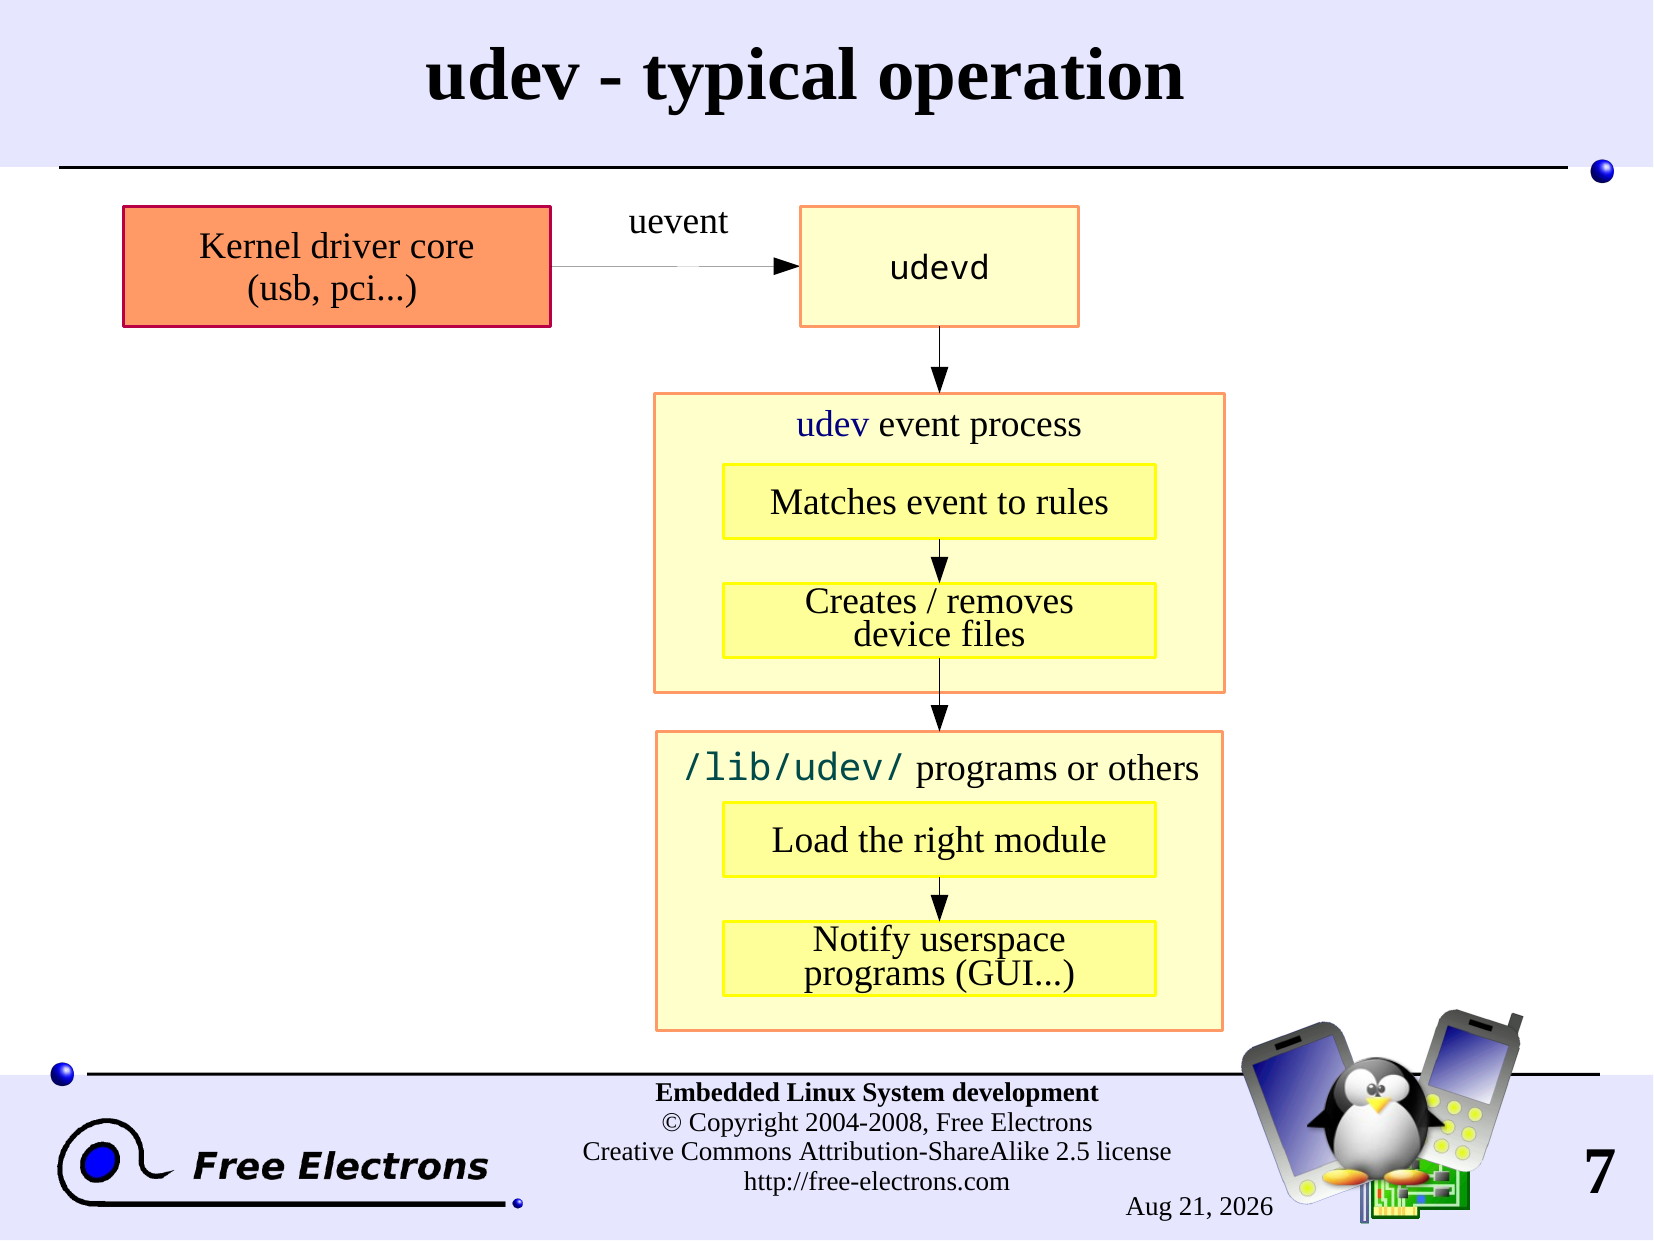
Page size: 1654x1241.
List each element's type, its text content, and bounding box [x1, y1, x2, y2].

text_box udevd [800, 206, 1079, 327]
text_box Notify userspace programs (GUI...) [723, 921, 1156, 996]
title udev - typical operation [60, 25, 1551, 124]
text_box [654, 393, 1225, 693]
text_box udev event process [796, 402, 1083, 455]
text_box Creates / removes device files [723, 583, 1156, 658]
picture [1225, 983, 1538, 1241]
text_box [656, 731, 1223, 1031]
text_box Load the right module [723, 802, 1156, 877]
text_box Matches event to rules [723, 464, 1156, 539]
text_box /lib/udev/ programs or others [681, 740, 1200, 793]
text_box Kernel driver core (usb, pci...) [123, 206, 551, 327]
picture [50, 1107, 527, 1216]
text_box uevent [628, 199, 729, 252]
